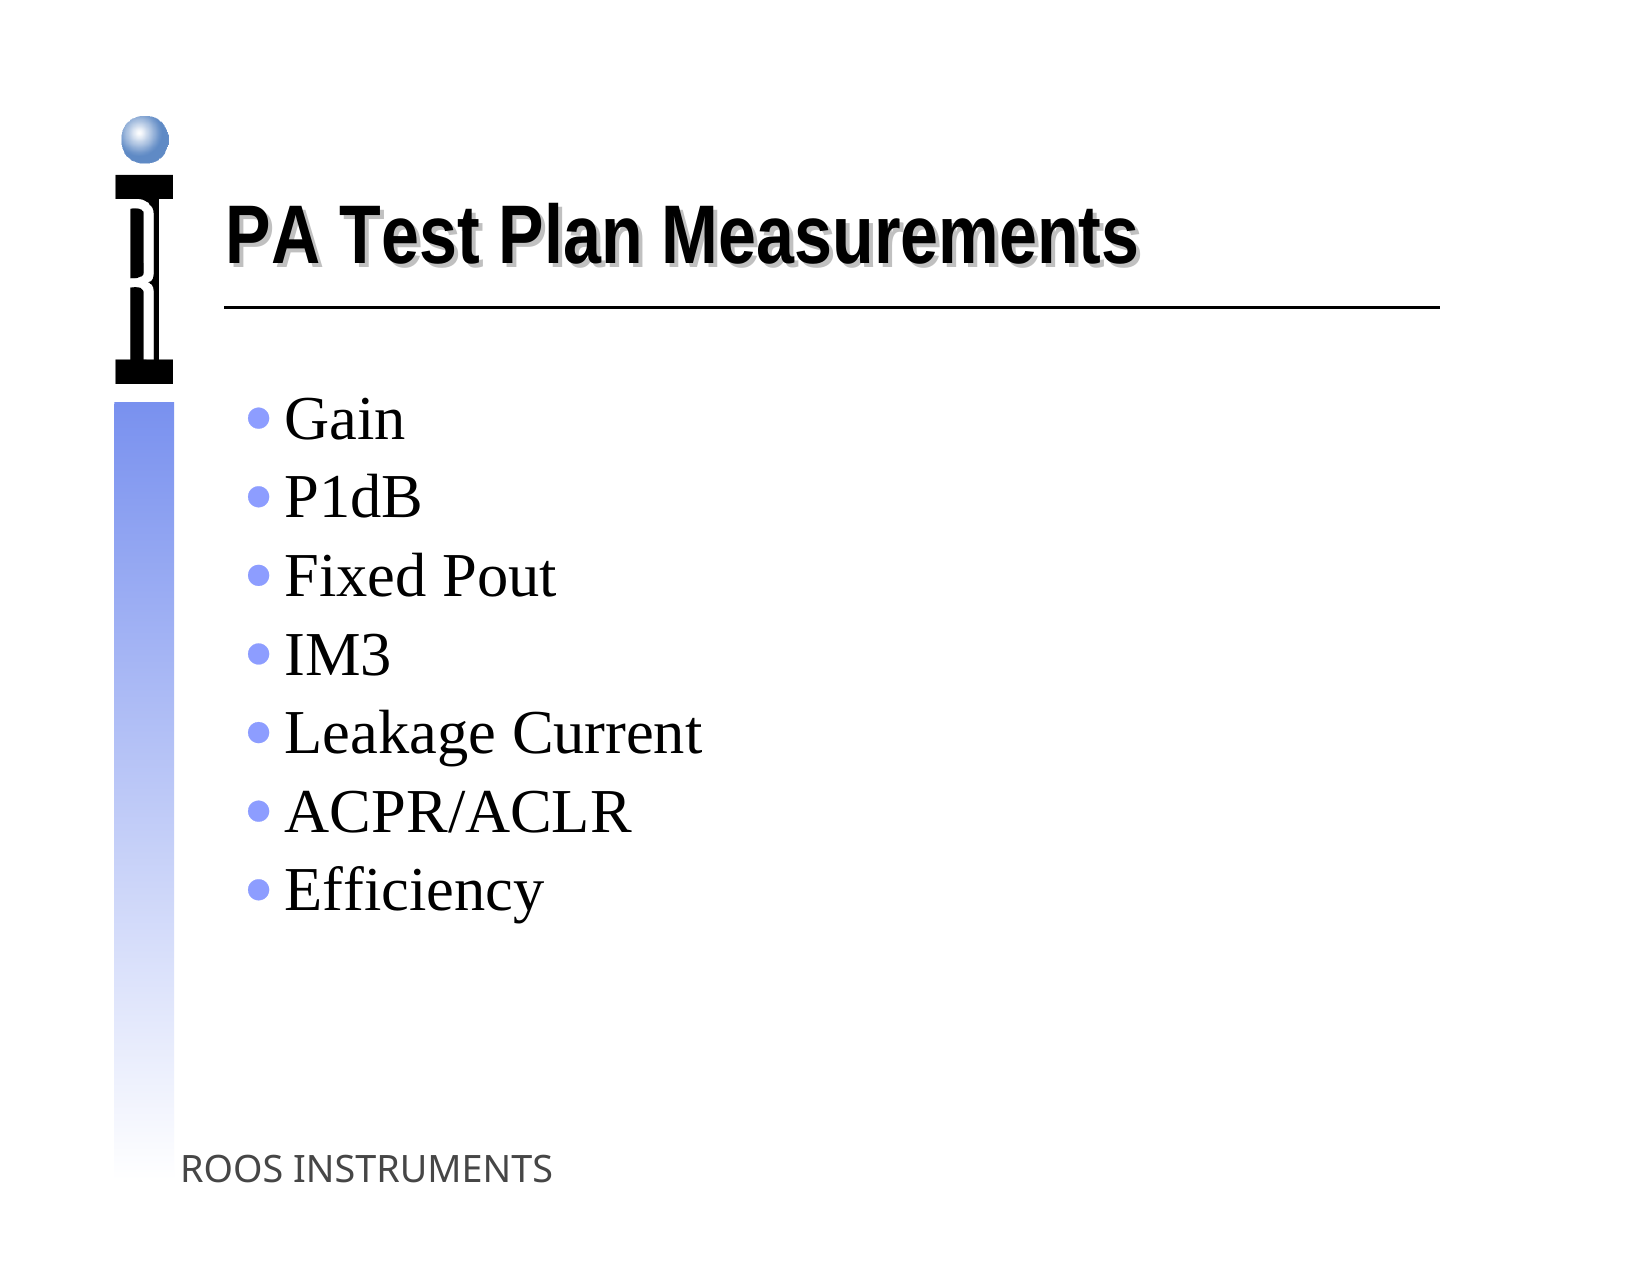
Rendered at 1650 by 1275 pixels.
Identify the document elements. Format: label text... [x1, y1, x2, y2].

text_box PA Test Plan Measurements [225, 99, 1447, 284]
text_box Gain P1dB Fixed Pout IM3 Leakage Current ACPR/ACLR Efficiency [232, 383, 1456, 930]
